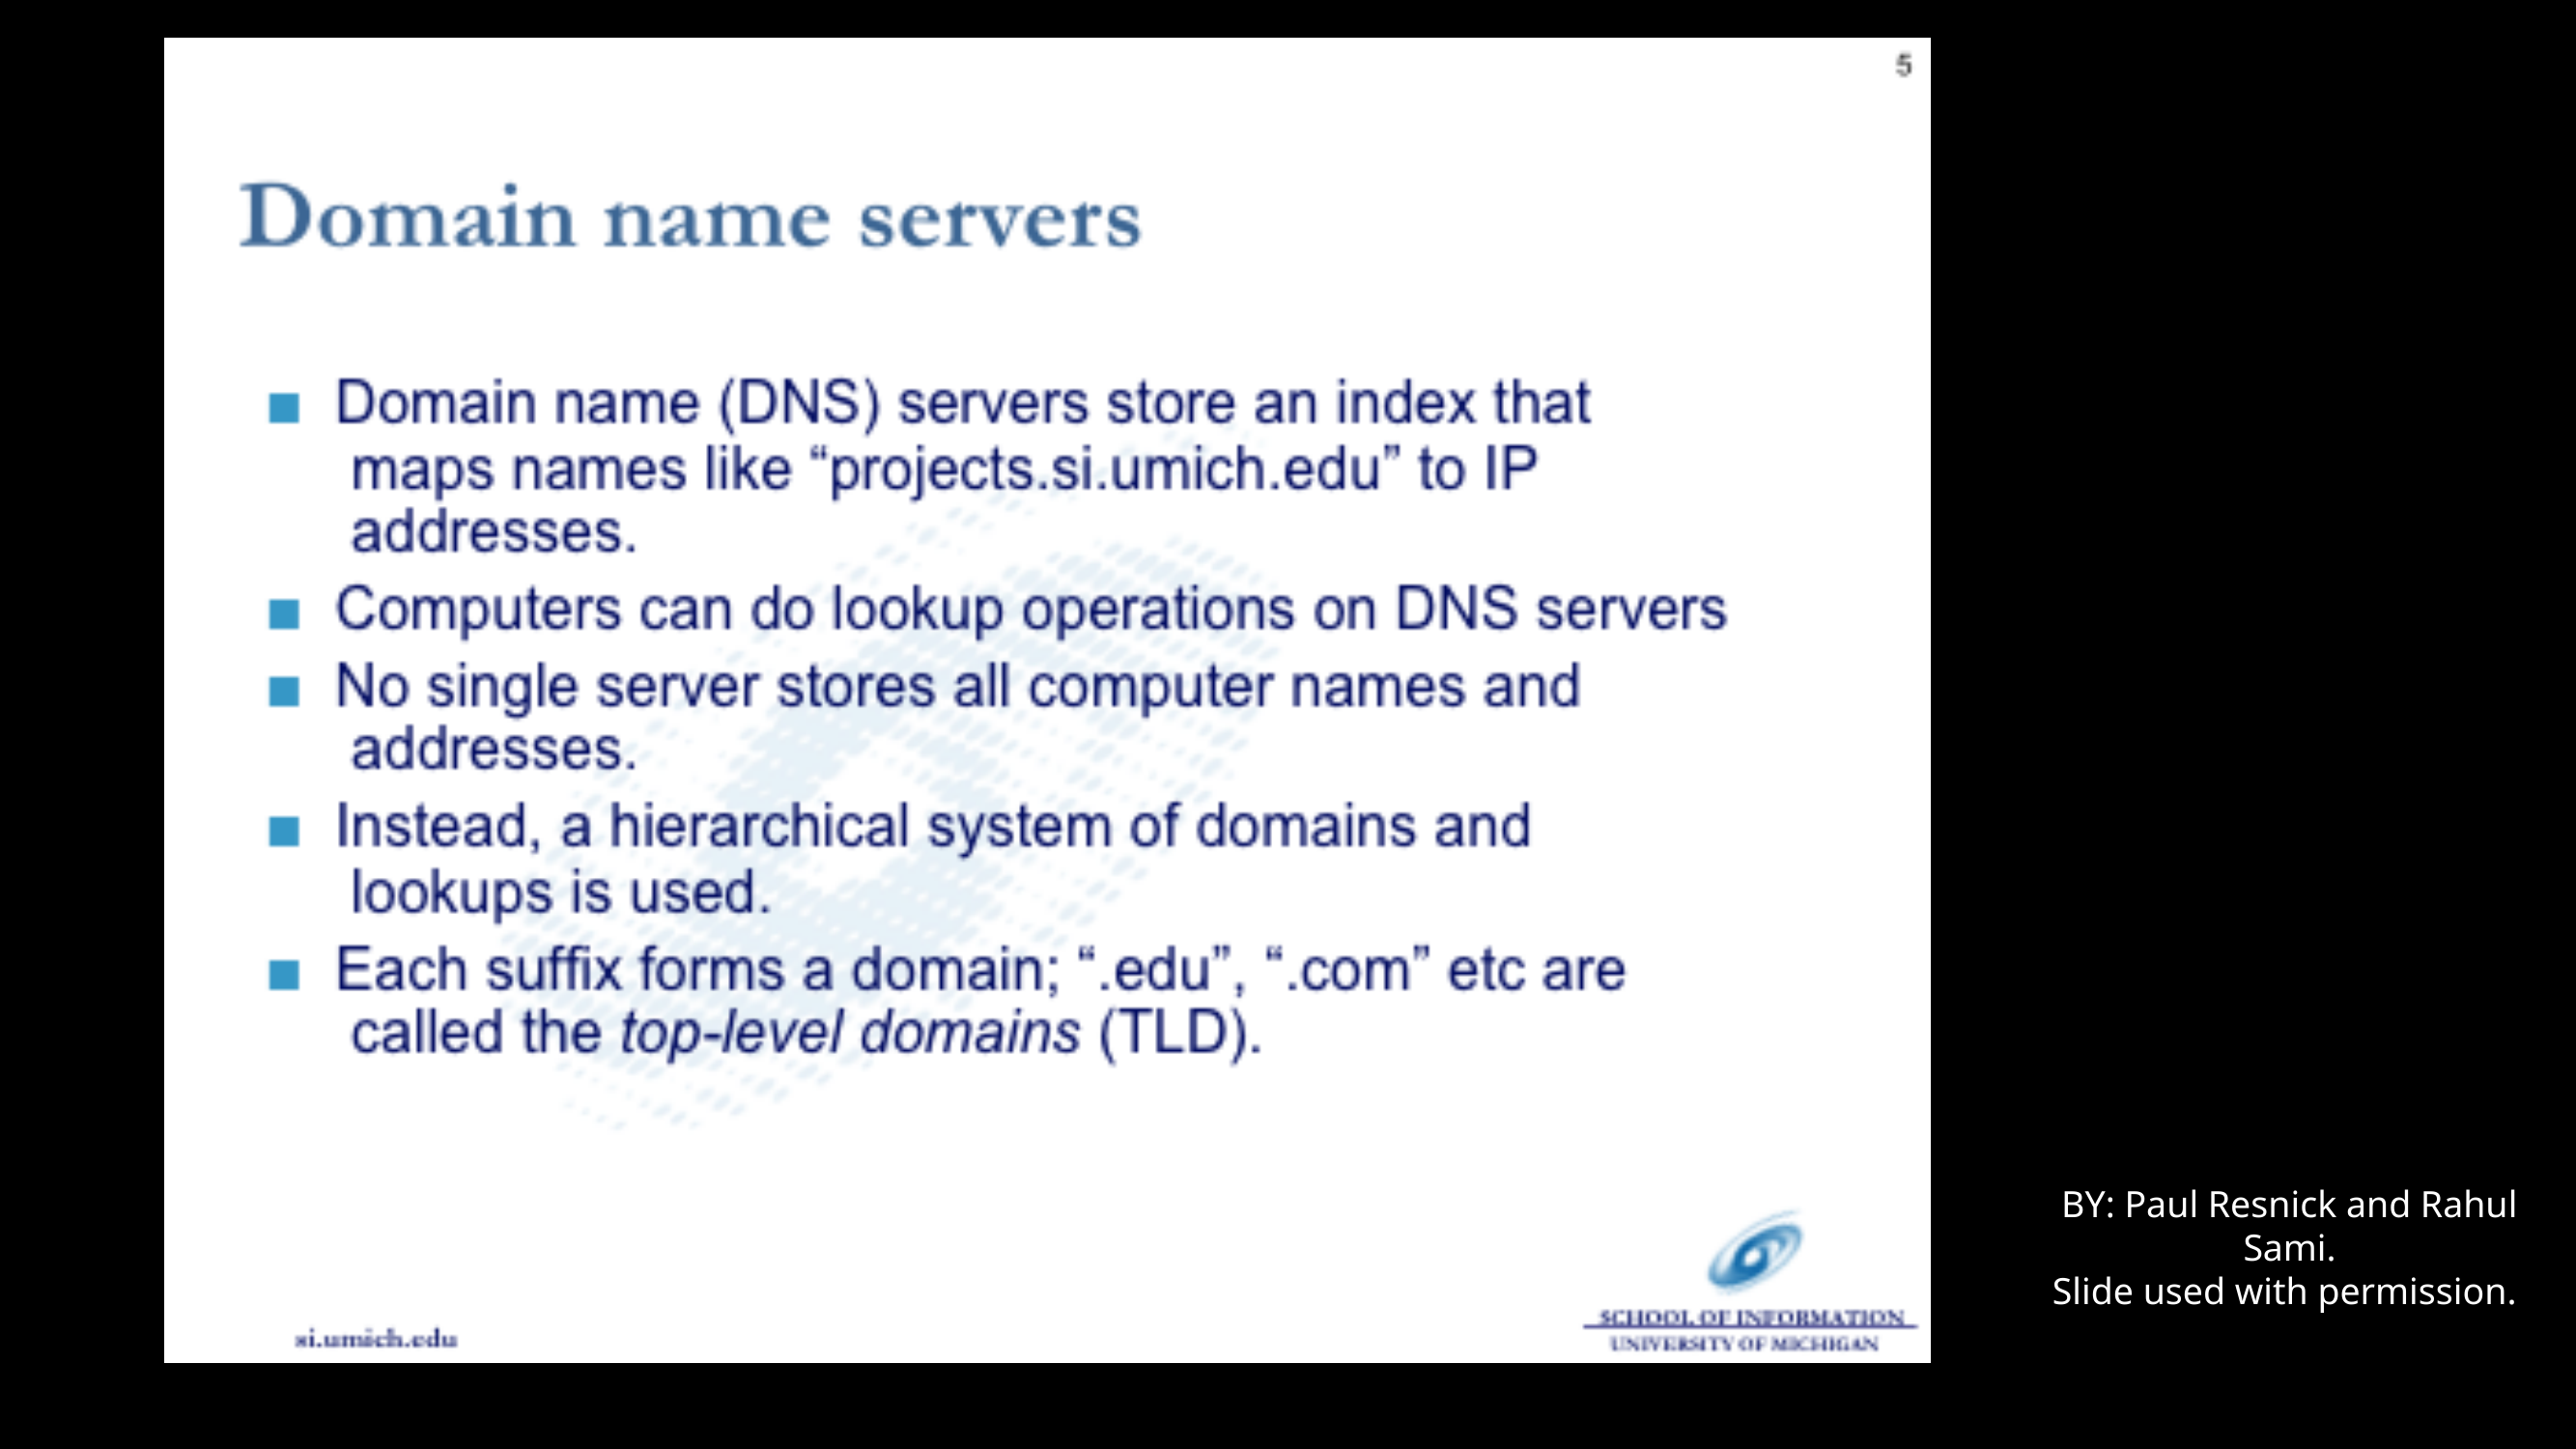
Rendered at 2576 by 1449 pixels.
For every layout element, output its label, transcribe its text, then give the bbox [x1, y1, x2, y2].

text_box BY: Paul Resnick and Rahul Sami. Slide used with permission. [2012, 1125, 2567, 1368]
picture [164, 38, 1931, 1363]
